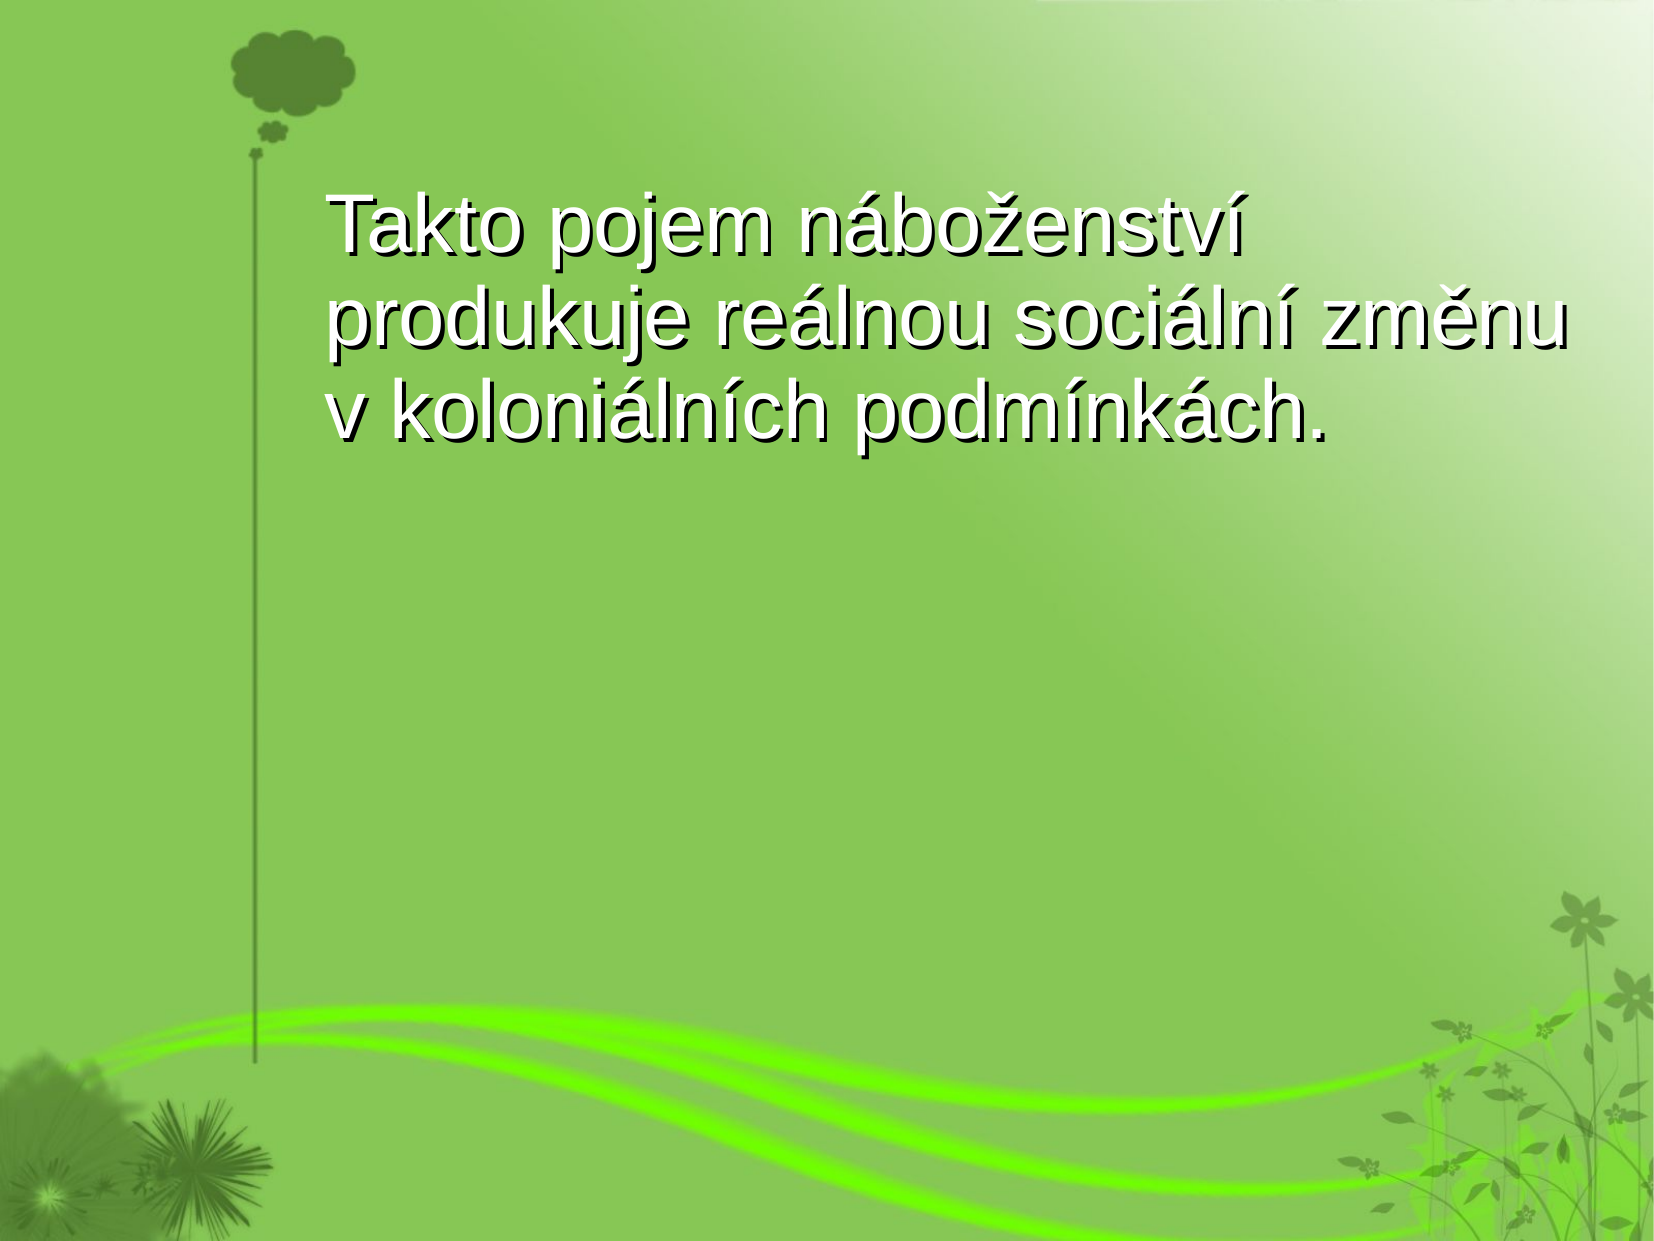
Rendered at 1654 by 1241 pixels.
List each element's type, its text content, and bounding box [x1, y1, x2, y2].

picture [0, 0, 1654, 1241]
list Takto pojem náboženství produkuje reálnou sociální změnu v koloniálních podmínkách. [324, 177, 1571, 996]
